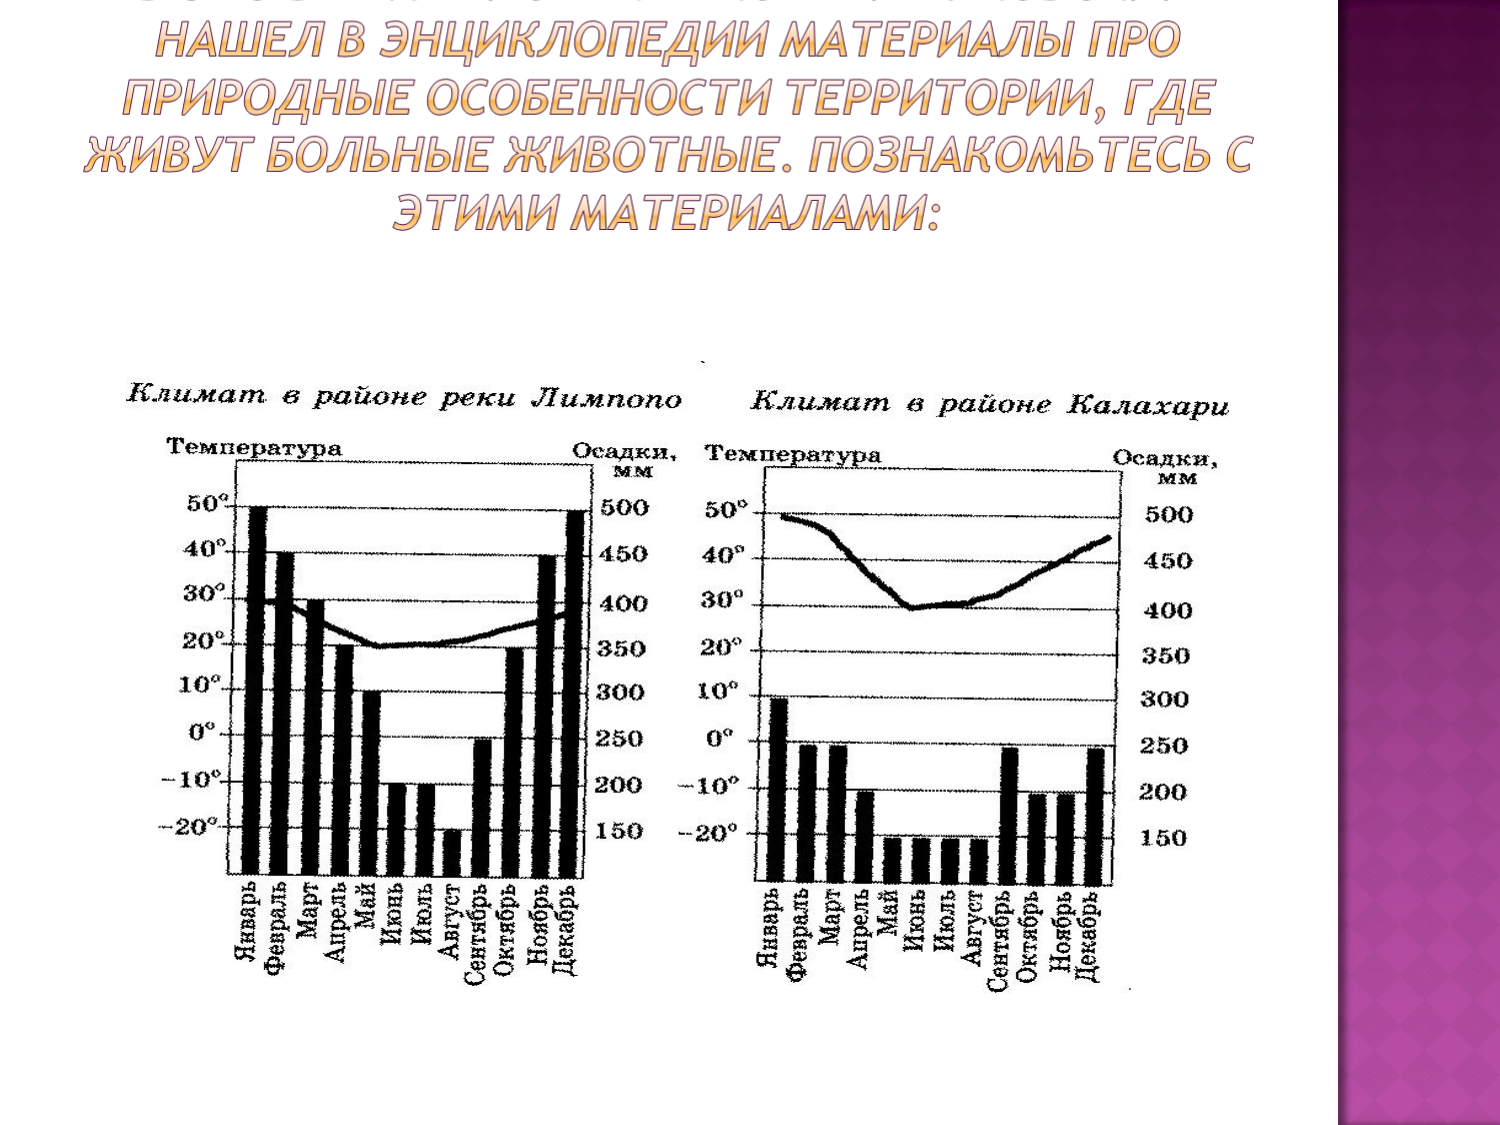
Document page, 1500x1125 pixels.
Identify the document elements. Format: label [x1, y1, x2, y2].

picture [54, 0, 1298, 241]
picture [1337, 0, 1500, 1125]
picture [77, 361, 1298, 1005]
